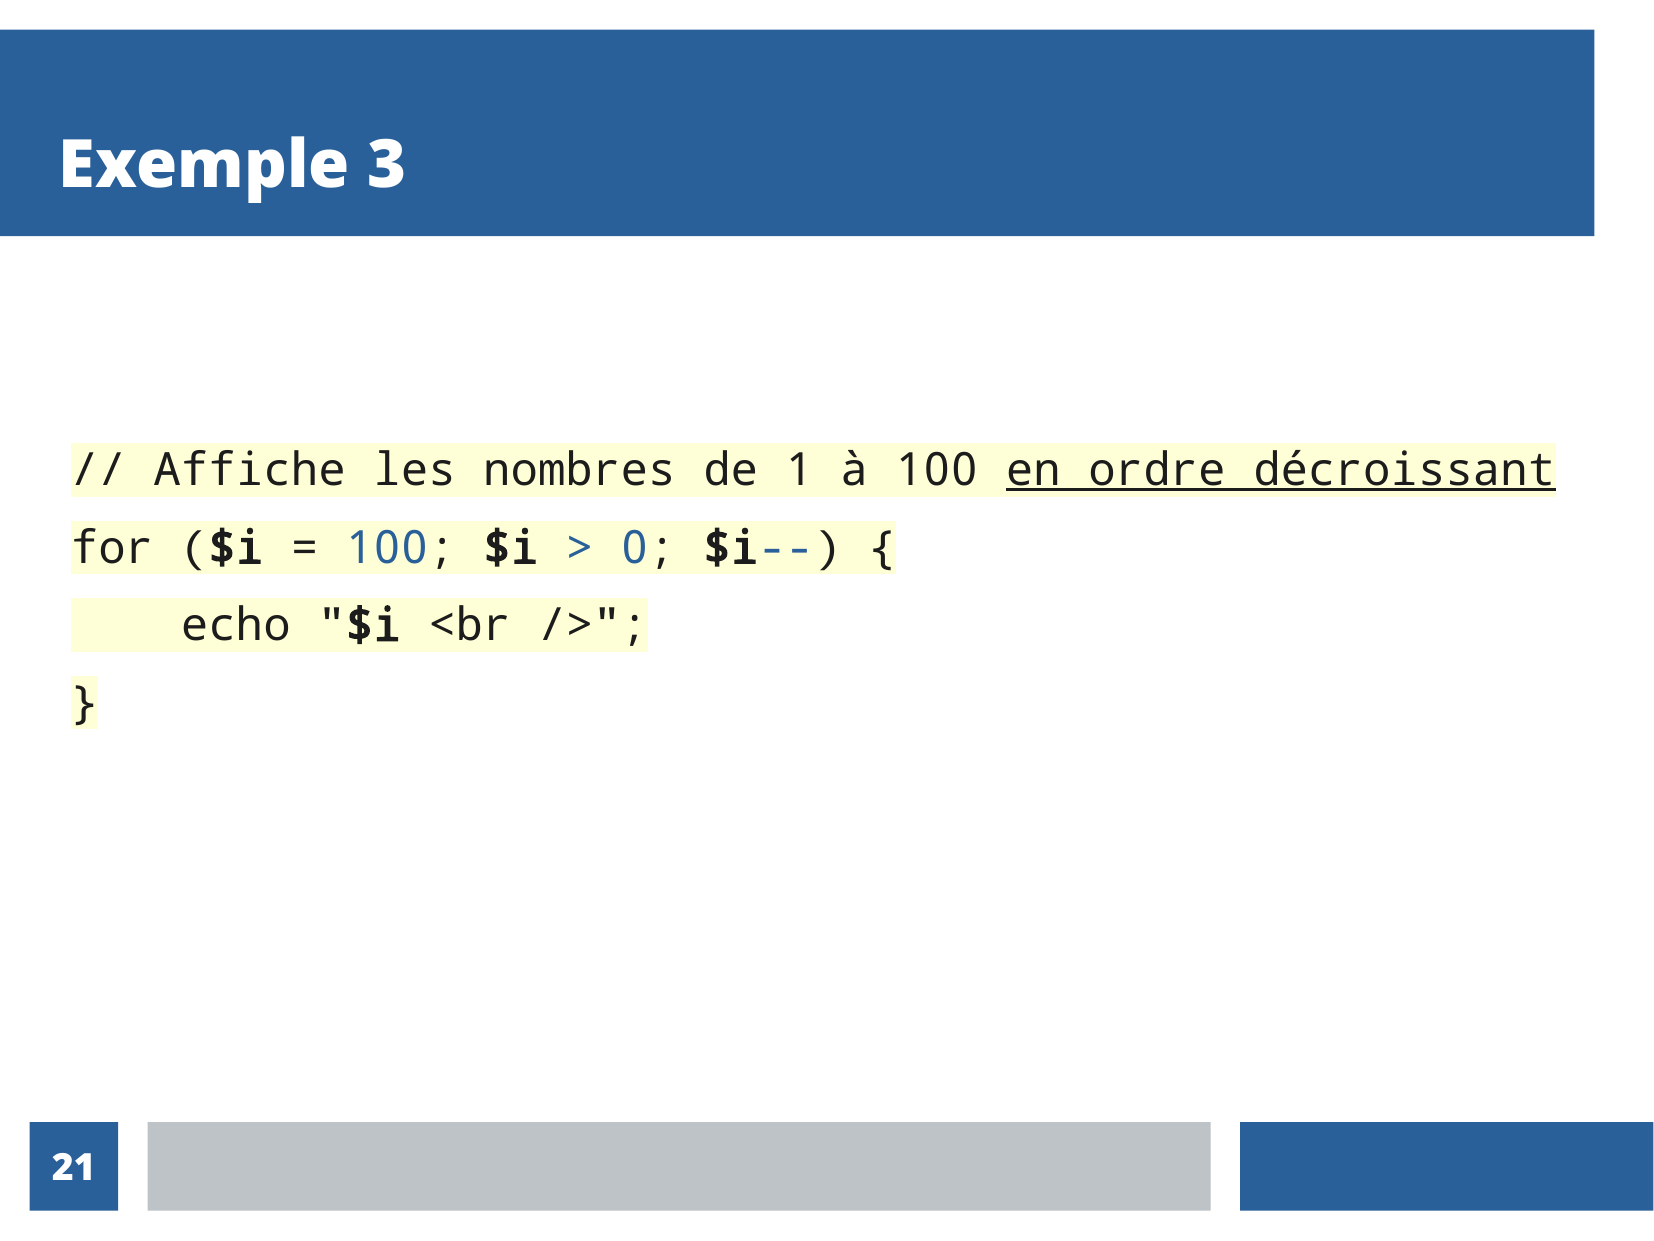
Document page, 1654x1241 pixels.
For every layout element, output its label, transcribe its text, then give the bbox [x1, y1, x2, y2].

title Exemple 3 [59, 59, 1595, 207]
list // Affiche les nombres de 1 à 100 en ordre décroissant for ($i = 100; $i > 0; $i--) { echo "$i <br />"; } [70, 442, 1595, 792]
